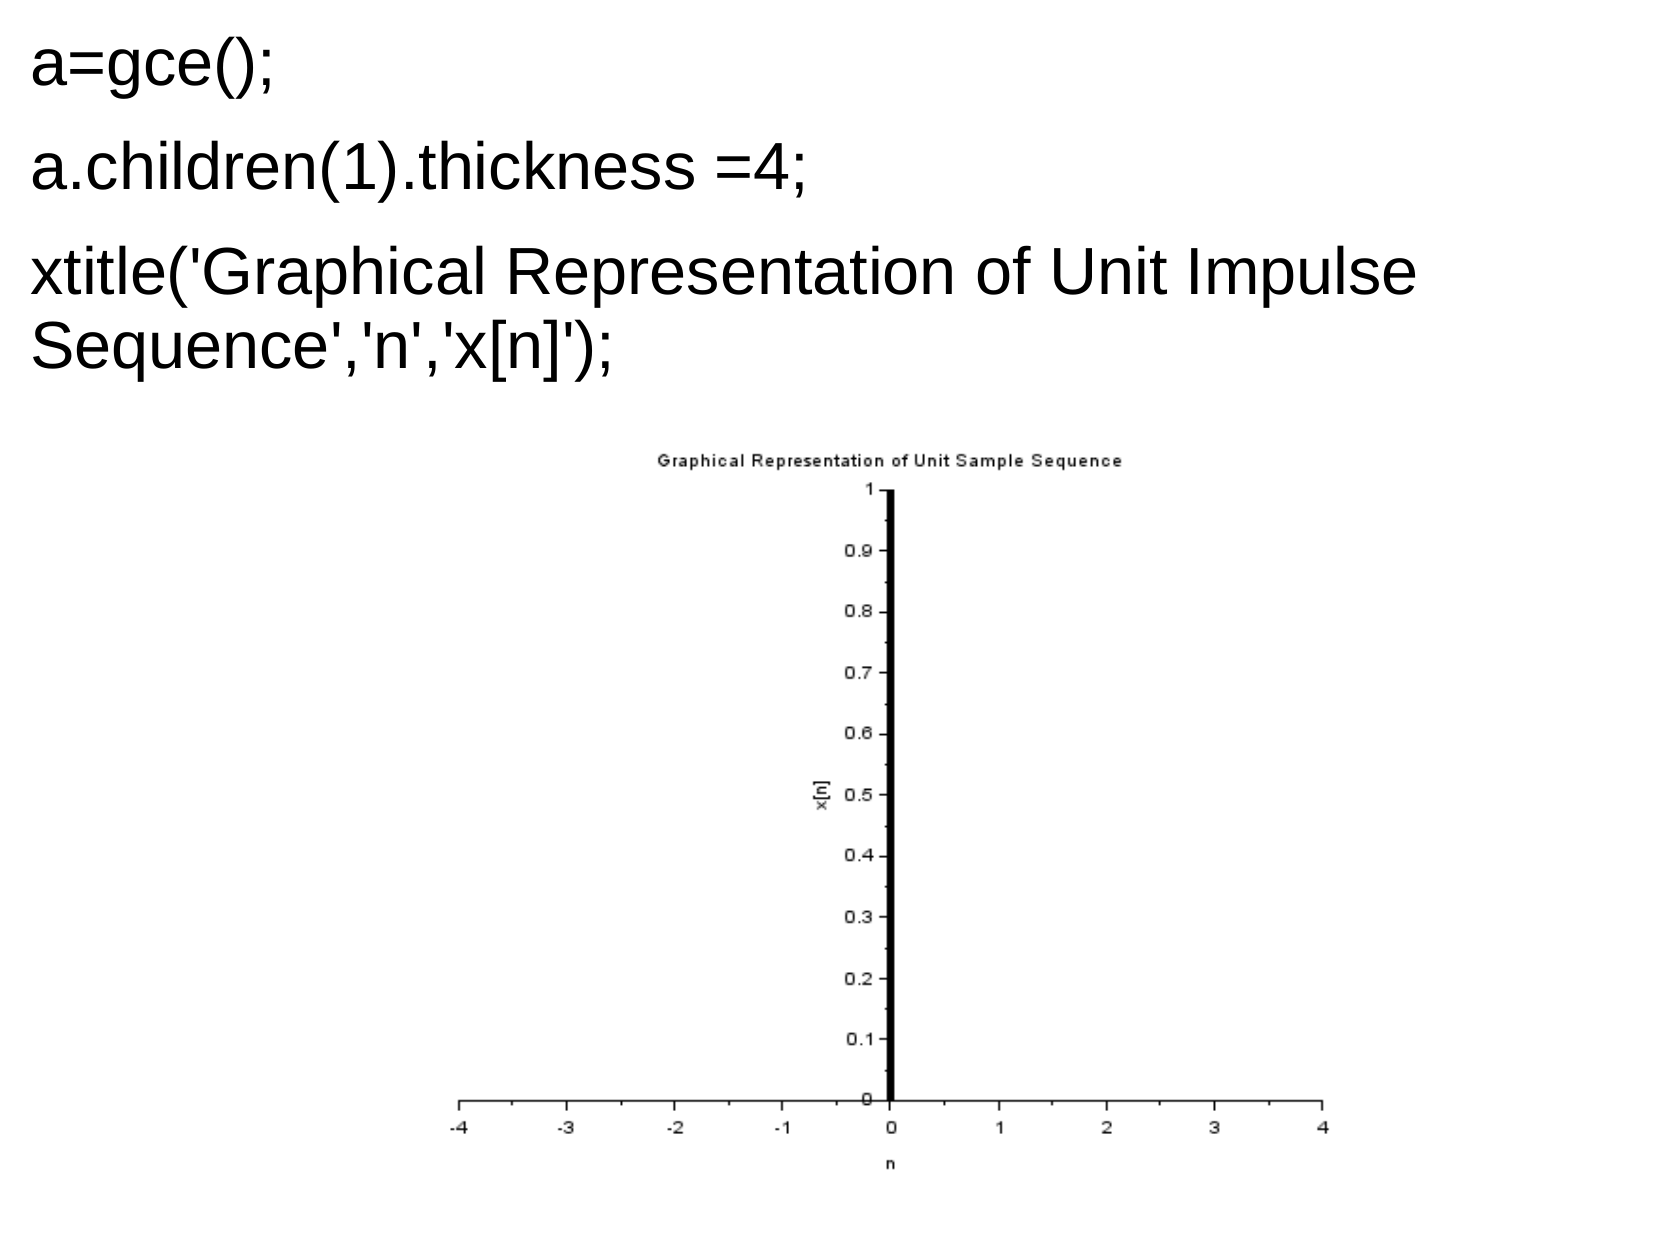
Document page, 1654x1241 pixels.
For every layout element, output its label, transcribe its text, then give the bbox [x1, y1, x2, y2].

picture [315, 389, 1467, 1203]
list a=gce(); a.children(1).thickness =4; xtitle('Graphical Representation of Unit Impulse Sequence','n','x[n]'); [30, 25, 1621, 1221]
